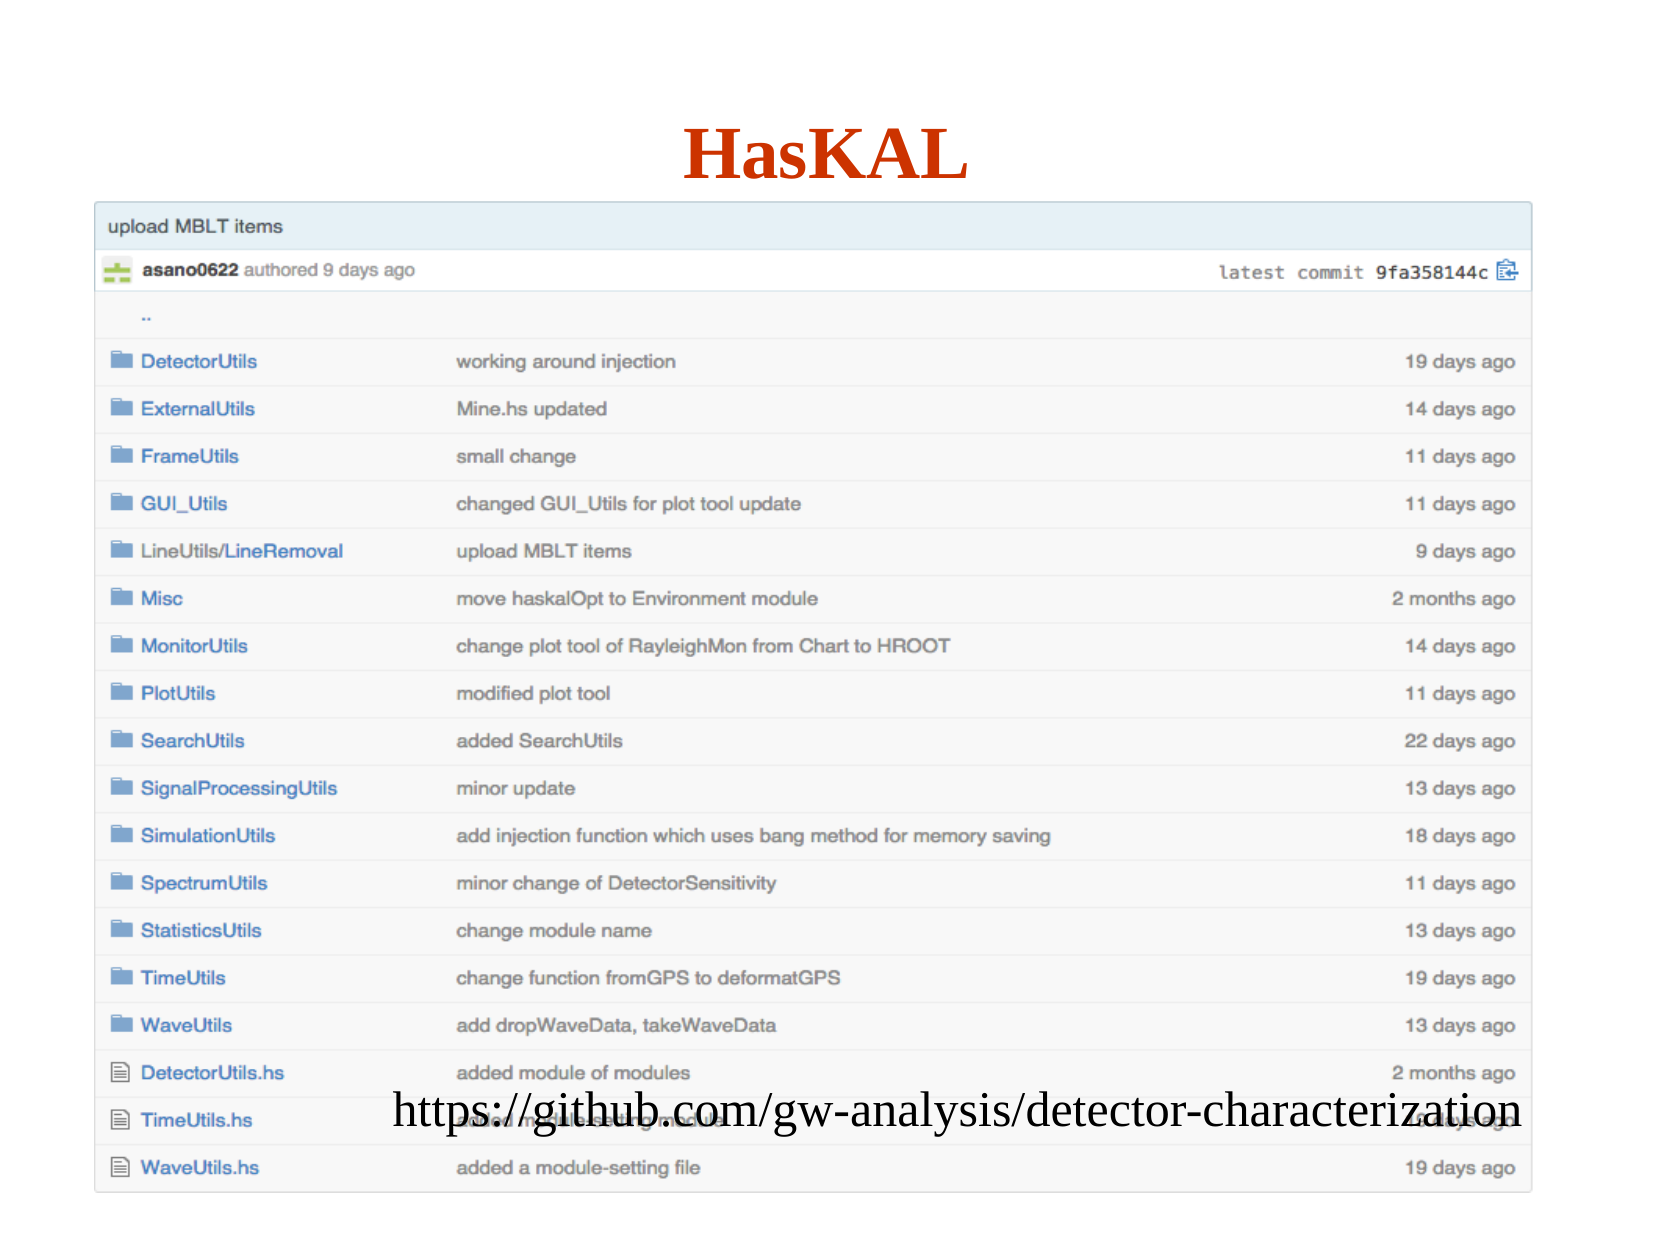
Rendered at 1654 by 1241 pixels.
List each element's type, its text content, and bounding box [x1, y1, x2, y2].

title HasKAL [82, 49, 1571, 257]
picture [94, 200, 1536, 1193]
text_box https://github.com/gw-analysis/detector-characterization [377, 1074, 1595, 1158]
